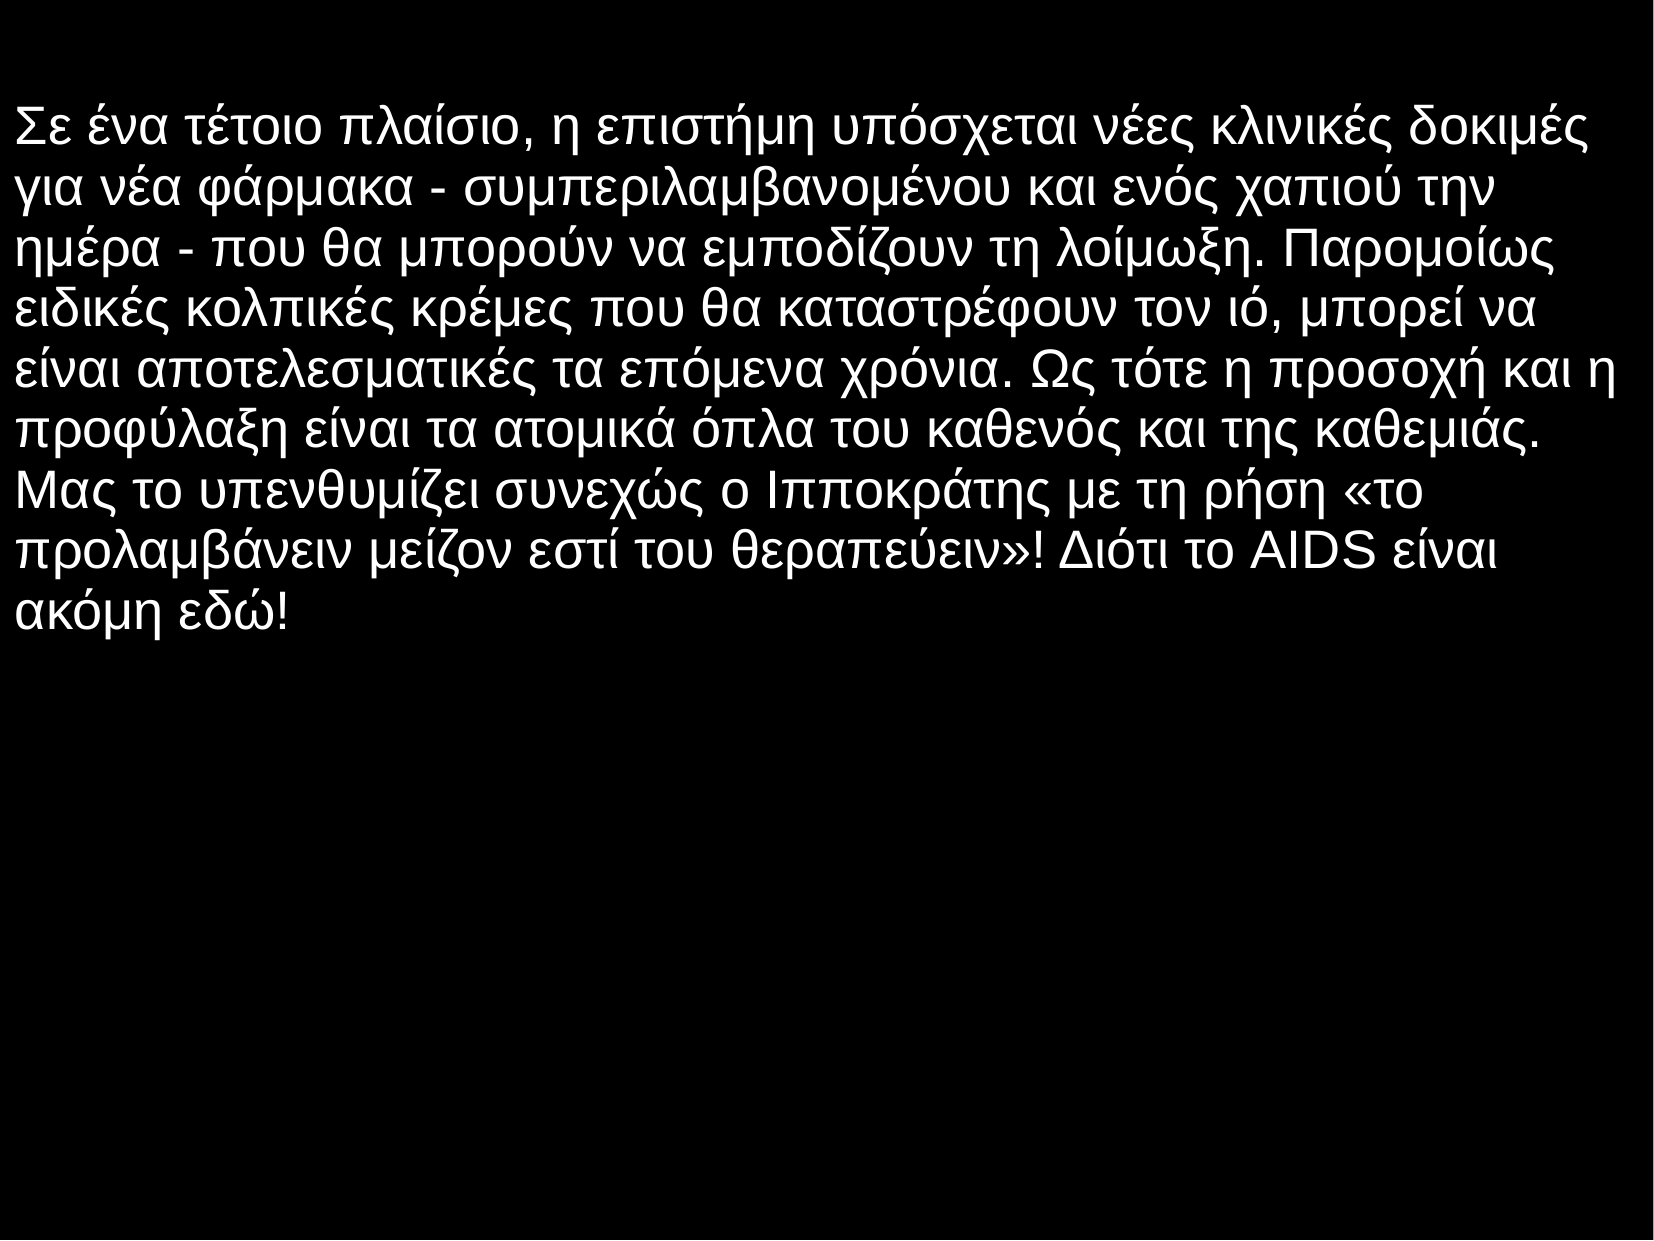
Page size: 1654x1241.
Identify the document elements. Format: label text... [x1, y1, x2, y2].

text_box Σε ένα τέτοιο πλαίσιο, η επιστήμη υπόσχεται νέες κλινικές δοκιμές για νέα φάρμακα - συμπεριλαμβανομένου και ενός χαπιού την ημέρα - που θα μπορούν να εμποδίζουν τη λοίμωξη. Παρομοίως ειδικές κολπικές κρέμες που θα καταστρέφουν τον ιό, μπορεί να είναι αποτελεσματικές τα επόμενα χρόνια. Ως τότε η προσοχή και η προφύλαξη είναι τα ατομικά όπλα του καθενός και της καθεμιάς. Μας το υπενθυμίζει συνεχώς ο Ιπποκράτης με τη ρήση «το προλαμβάνειν μείζον εστί του θεραπεύειν»! Διότι το AIDS είναι ακόμη εδώ! [0, 88, 1654, 649]
